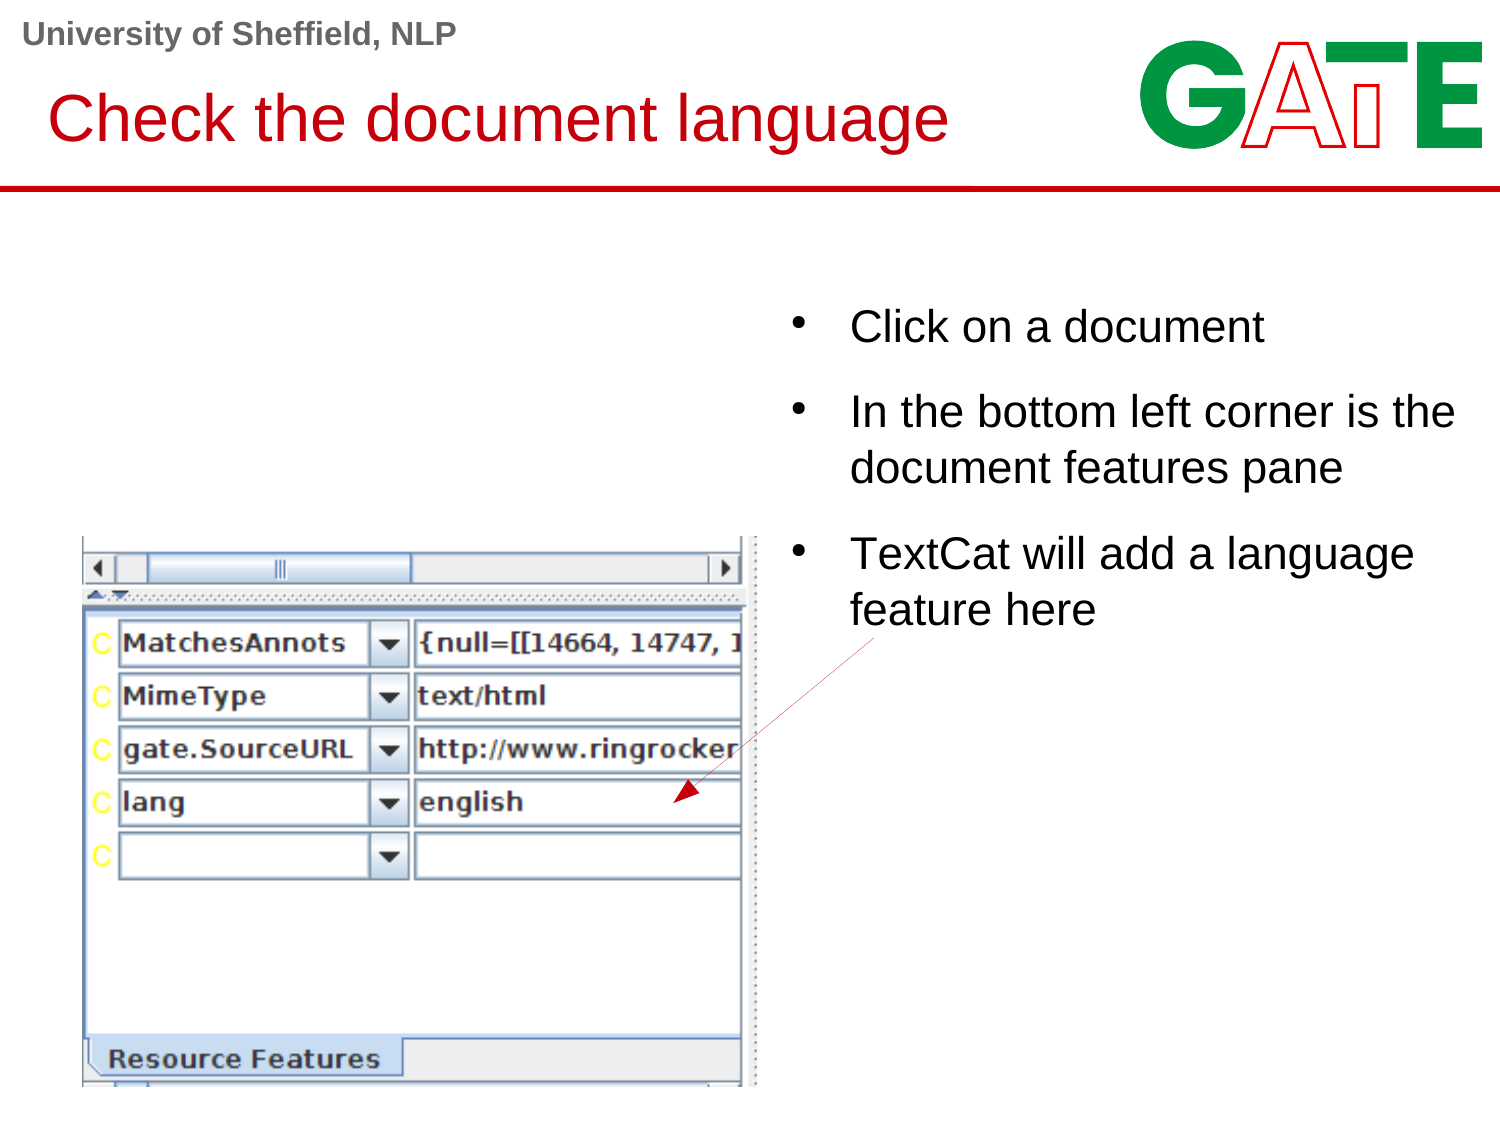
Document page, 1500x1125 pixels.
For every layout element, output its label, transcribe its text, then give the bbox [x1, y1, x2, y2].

picture [1133, 23, 1489, 166]
list Click on a document In the bottom left corner is the document features pane TextCat will add a language feature here [790, 295, 1465, 619]
picture [82, 536, 757, 1087]
title Check the document language [47, 59, 1241, 180]
